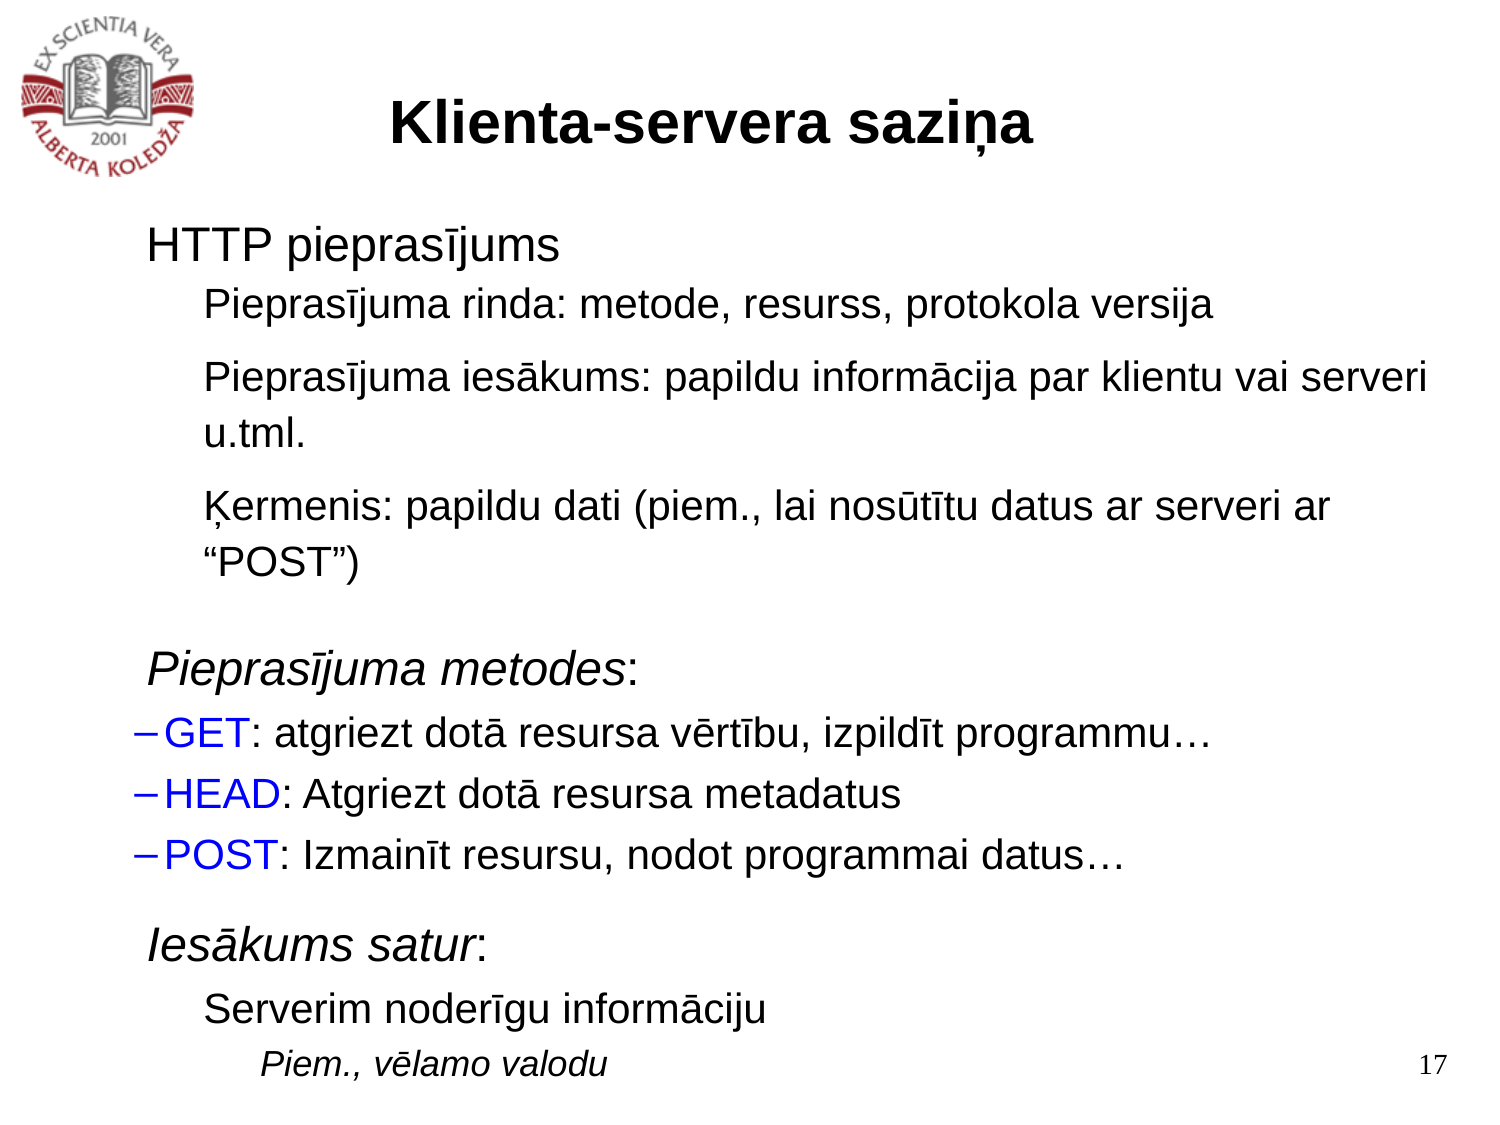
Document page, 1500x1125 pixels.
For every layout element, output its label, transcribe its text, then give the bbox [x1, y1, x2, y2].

title Klienta-servera saziņa [50, 62, 1374, 175]
picture [21, 16, 194, 177]
list HTTP pieprasījums Pieprasījuma rinda: metode, resurss, protokola versija Pieprasījuma iesākums: papildu informācija par klientu vai serveri u.tml. Ķermenis: papildu dati (piem., lai nosūtītu datus ar serveri ar “POST”) Pieprasījuma metodes: GET: atgriezt dotā resursa vērtību, izpildīt programmu… HEAD: Atgriezt dotā resursa metadatus POST: Izmainīt resursu, nodot programmai datus… Iesākums satur: Serverim noderīgu informāciju Piem., vēlamo valodu [74, 200, 1463, 1101]
